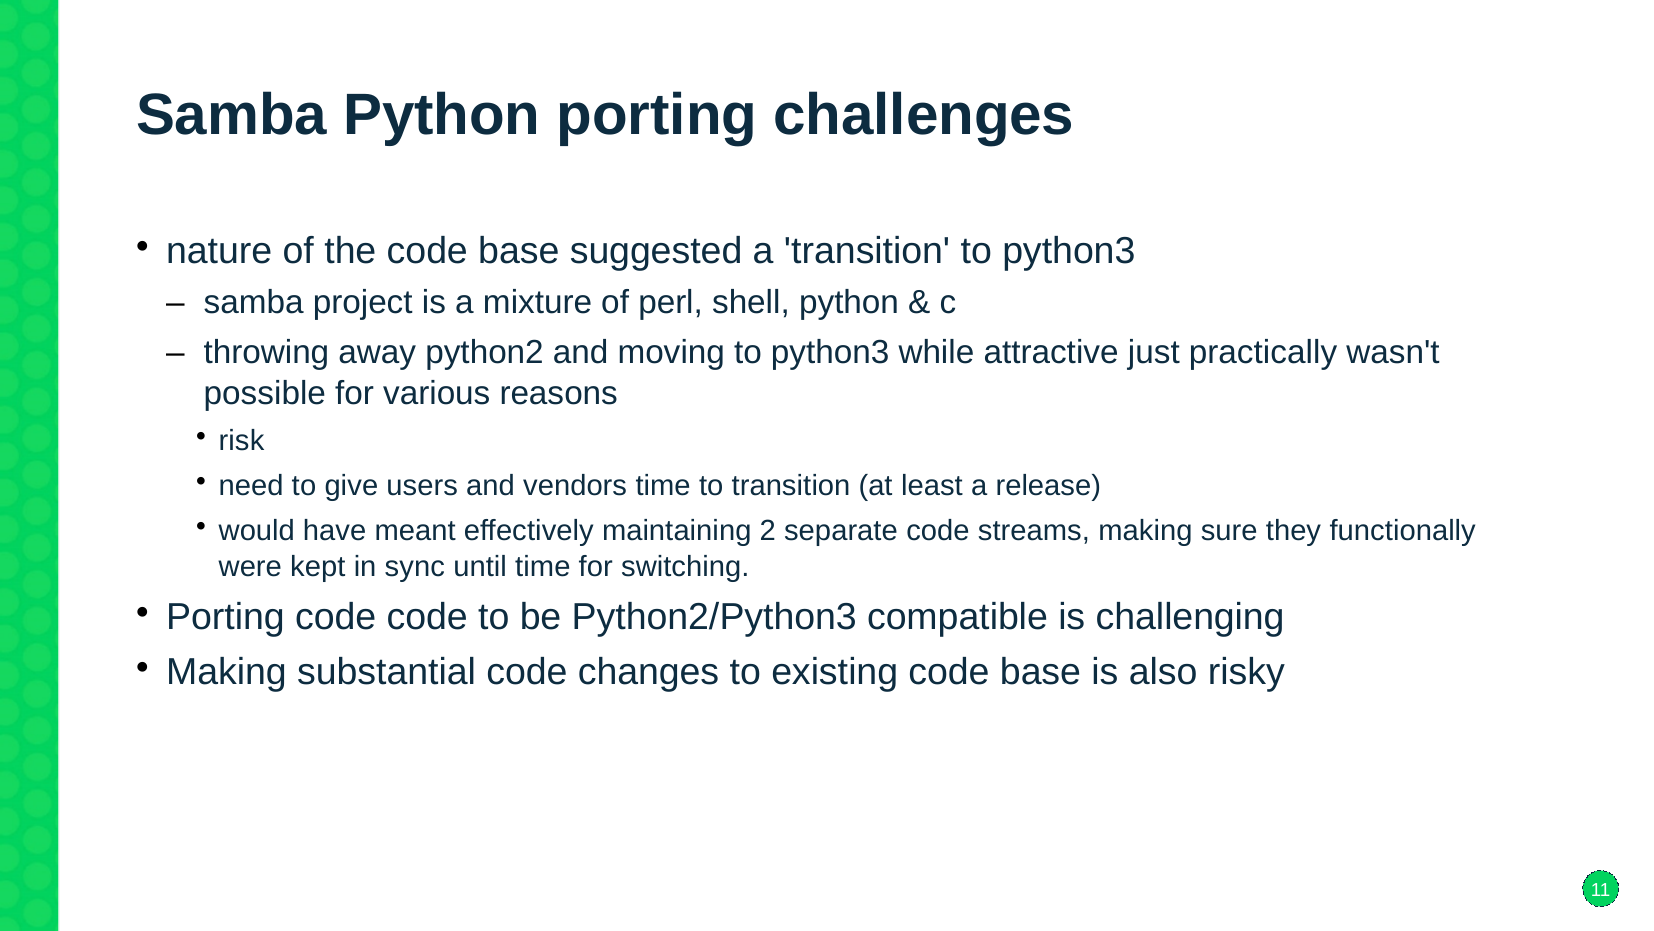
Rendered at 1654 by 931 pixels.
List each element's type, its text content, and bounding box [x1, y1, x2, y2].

list nature of the code base suggested a 'transition' to python3 samba project is a mixture of perl, shell, python & c throwing away python2 and moving to python3 while attractive just practically wasn't possible for various reasons risk need to give users and vendors time to transition (at least a release) would have meant effectively maintaining 2 separate code streams, making sure they functionally were kept in sync until time for switching. Porting code code to be Python2/Python3 compatible is challenging Making substantial code changes to existing code base is also risky [121, 217, 1531, 825]
title Samba Python porting challenges [121, 37, 1531, 193]
picture [0, 0, 76, 931]
